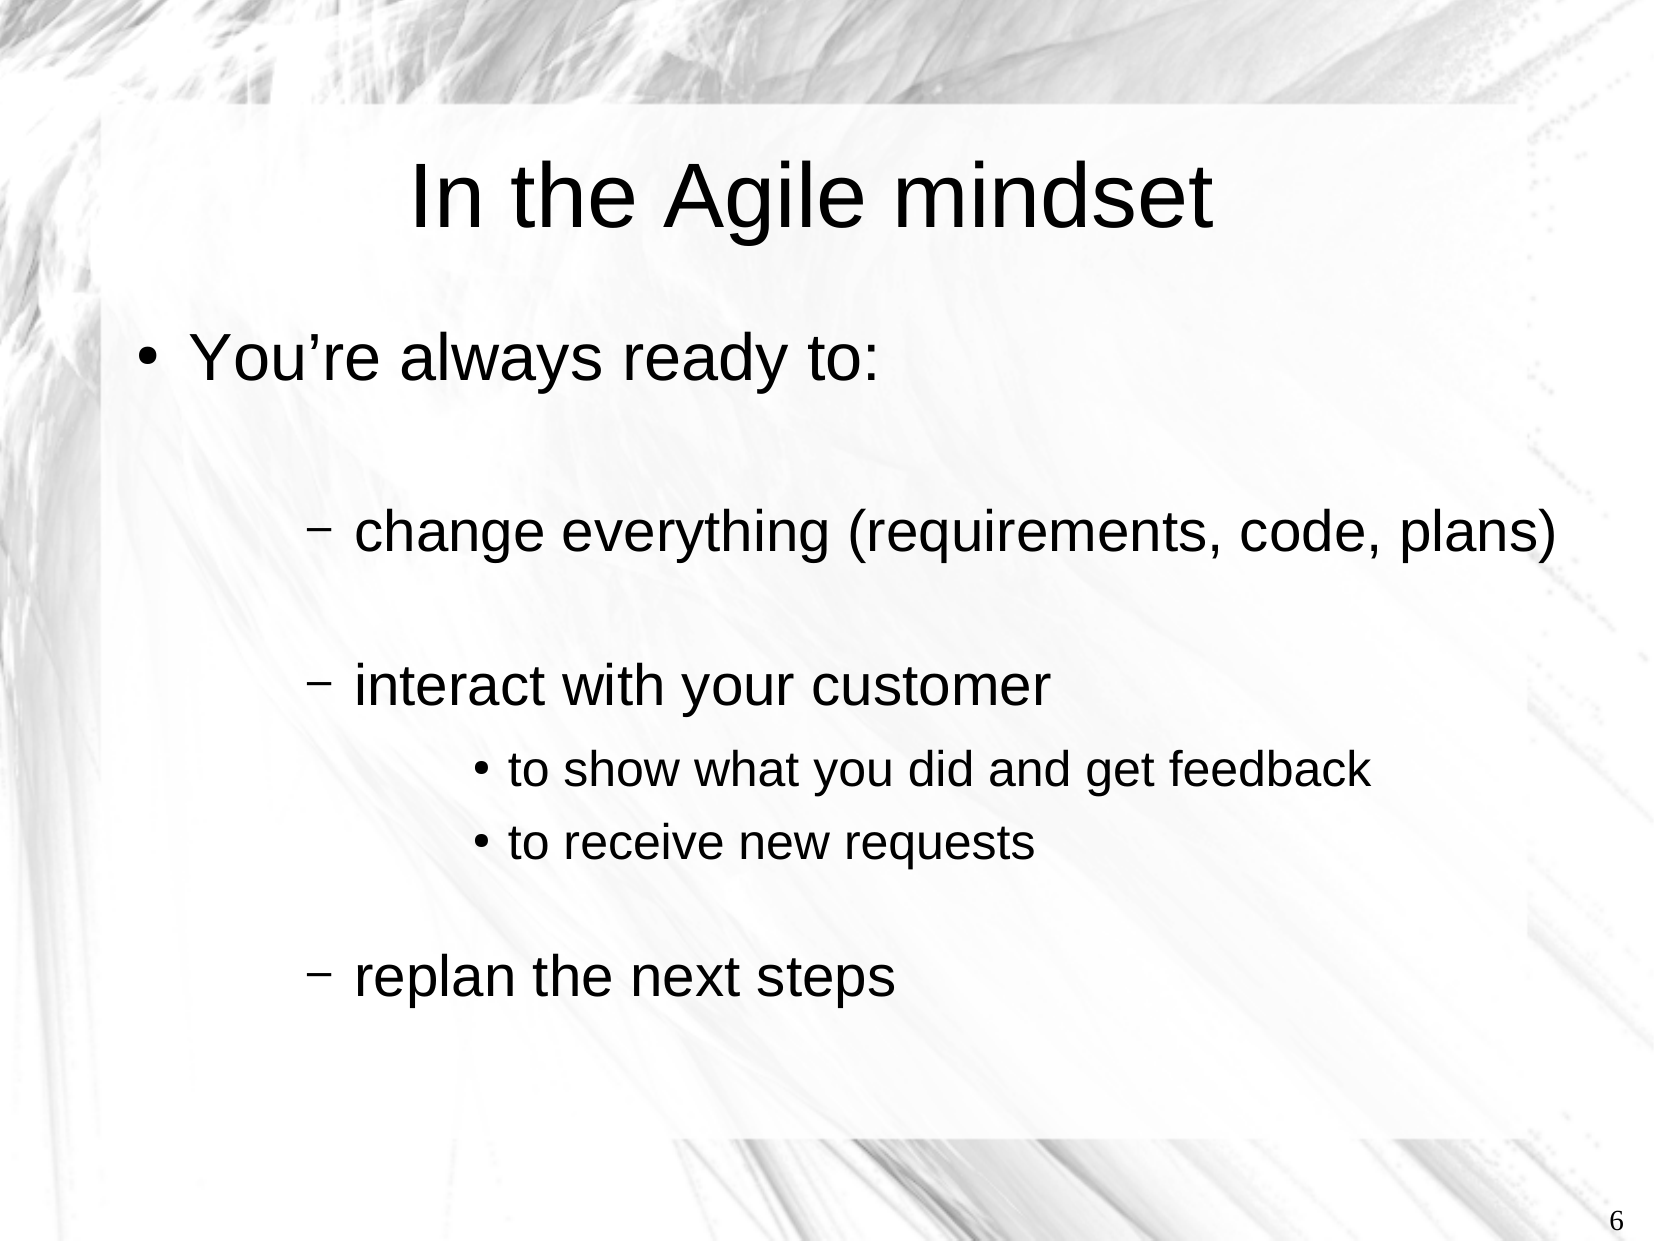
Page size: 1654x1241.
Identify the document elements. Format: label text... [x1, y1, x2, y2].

list You’re always ready to: change everything (requirements, code, plans) interact with your customer to show what you did and get feedback to receive new requests replan the next steps [118, 319, 1571, 1040]
picture [0, 0, 1654, 1241]
title In the Agile mindset [118, 112, 1506, 281]
